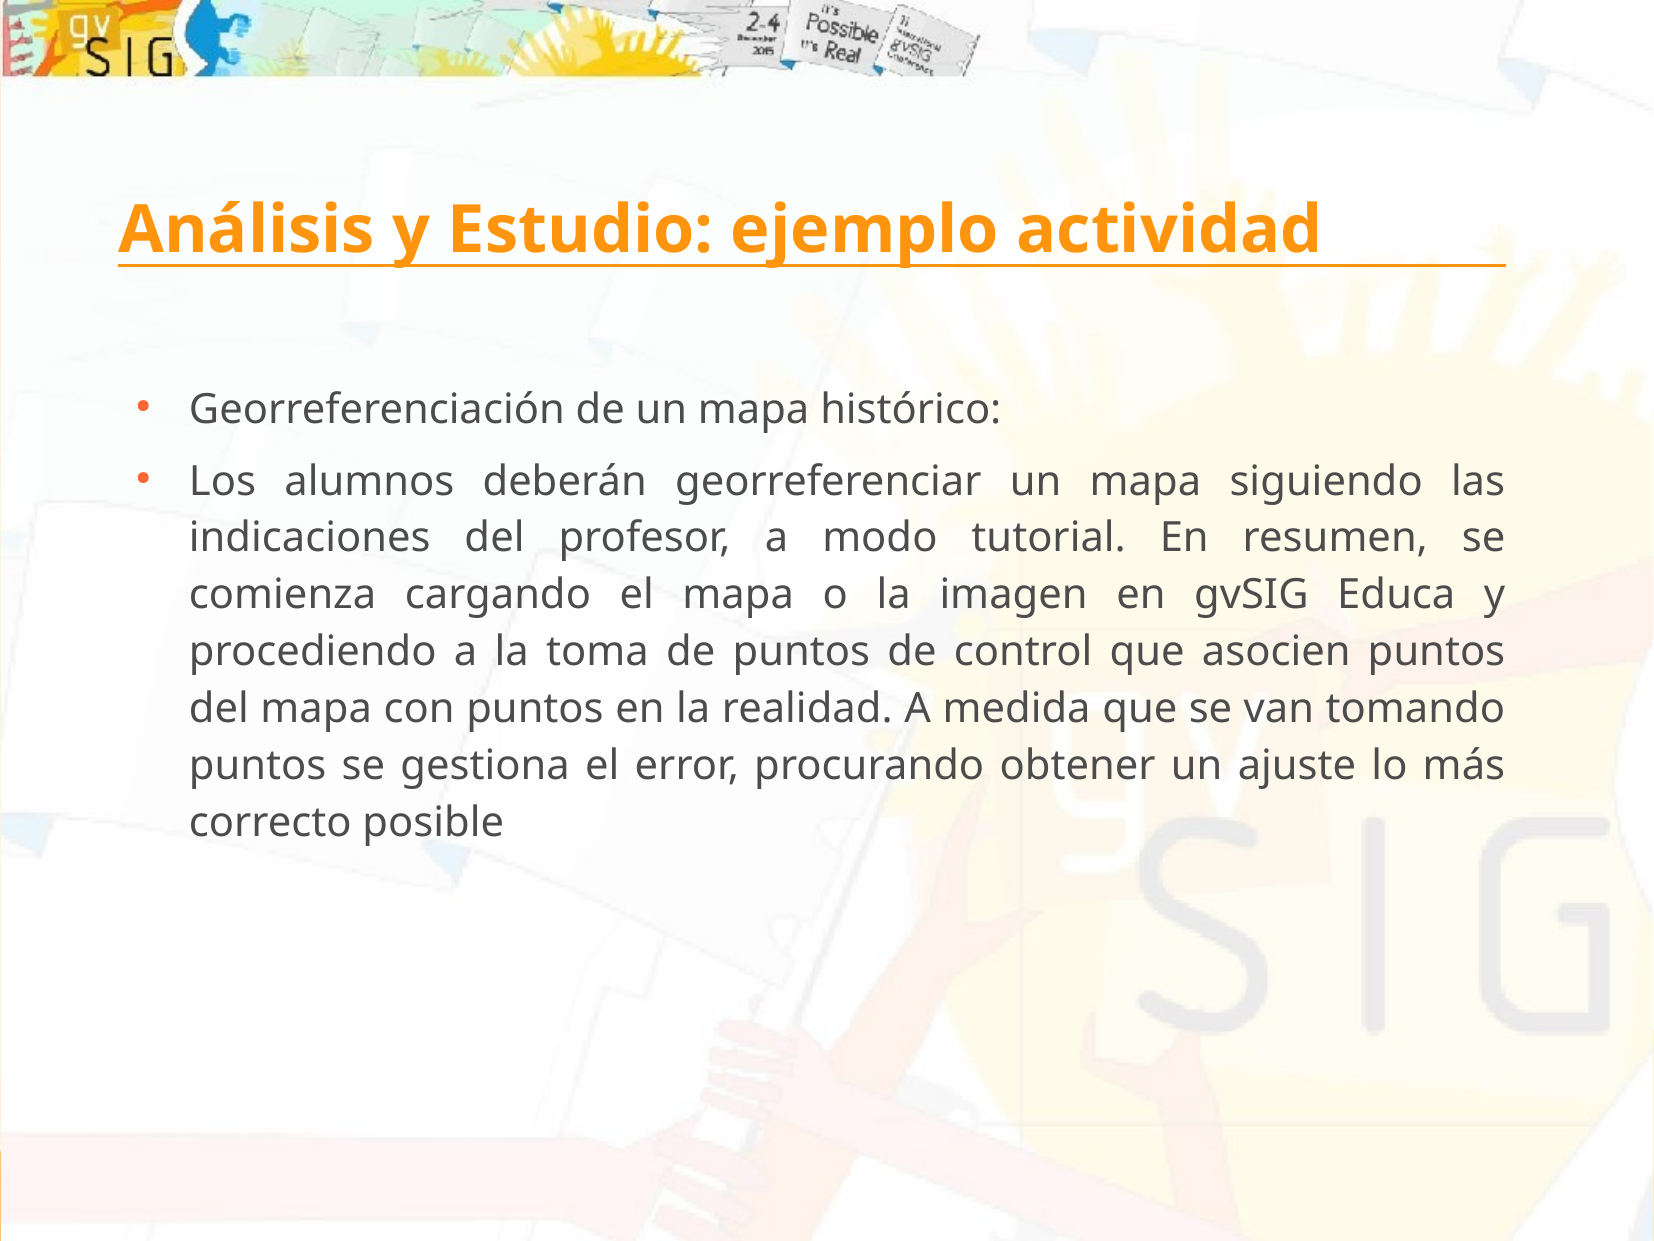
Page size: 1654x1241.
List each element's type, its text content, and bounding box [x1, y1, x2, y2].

picture [0, 0, 1654, 1241]
title Análisis y Estudio: ejemplo actividad [118, 177, 1607, 276]
list Georreferenciación de un mapa histórico: Los alumnos deberán georreferenciar un mapa siguiendo las indicaciones del profesor, a modo tutorial. En resumen, se comienza cargando el mapa o la imagen en gvSIG Educa y procediendo a la toma de puntos de control que asocien puntos del mapa con puntos en la realidad. A medida que se van tomando puntos se gestiona el error, procurando obtener un ajuste lo más correcto posible [118, 301, 1506, 777]
